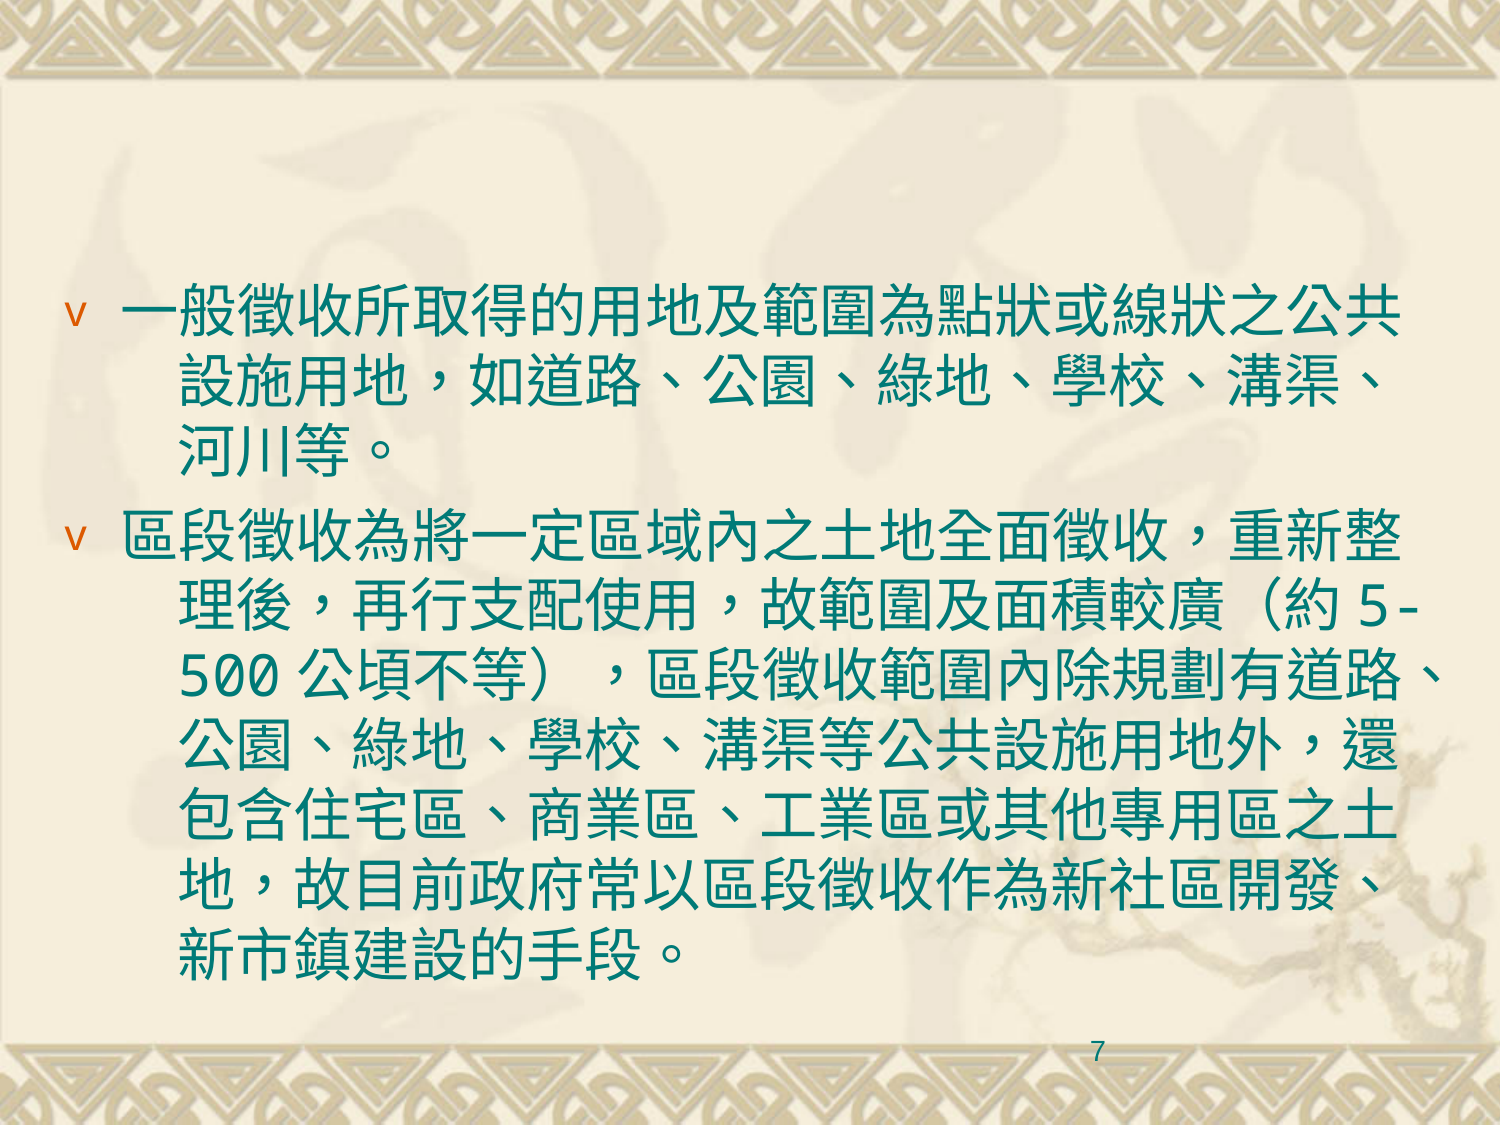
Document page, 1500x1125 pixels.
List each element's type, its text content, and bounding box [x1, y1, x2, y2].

text_box [1074, 1024, 1451, 1103]
list 一般徵收所取得的用地及範圍為點狀或線狀之公共設施用地，如道路、公園、綠地、學校、溝渠、河川等。 區段徵收為將一定區域內之土地全面徵收，重新整理後，再行支配使用，故範圍及面積較廣（約5-500公頃不等），區段徵收範圍內除規劃有道路、公園、綠地、學校、溝渠等公共設施用地外，還包含住宅區、商業區、工業區或其他專用區之土地，故目前政府常以區段徵收作為新社區開發、新市鎮建設的手段。 [49, 267, 1451, 1001]
